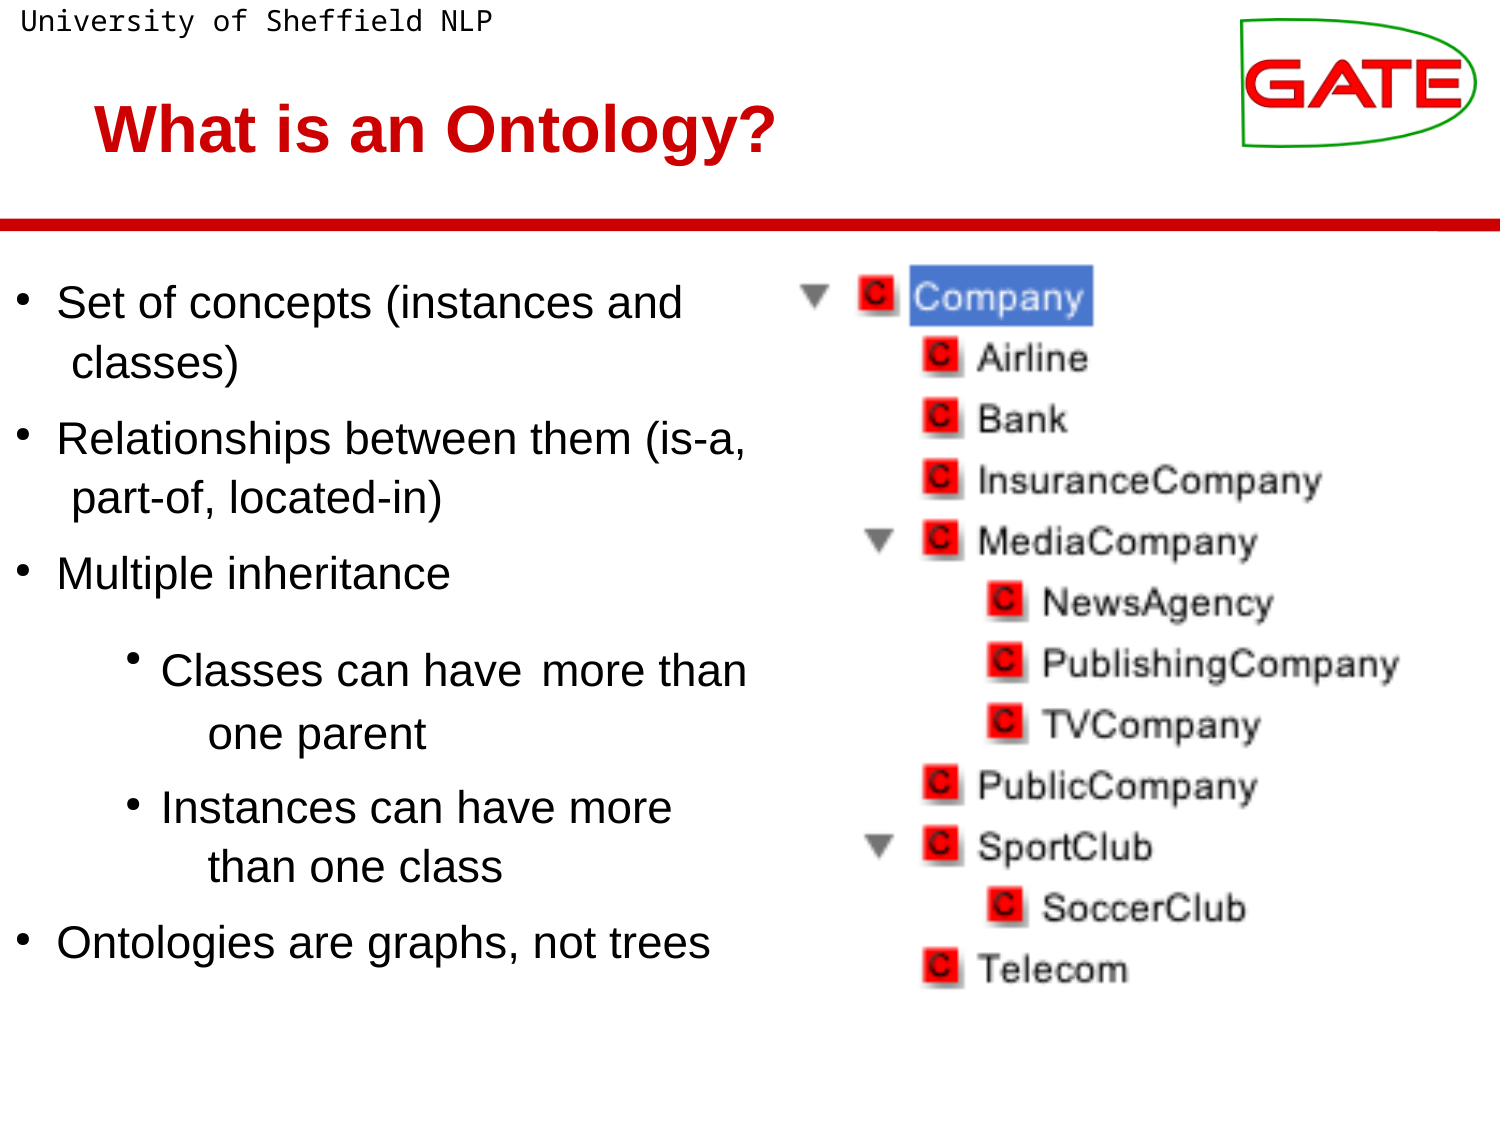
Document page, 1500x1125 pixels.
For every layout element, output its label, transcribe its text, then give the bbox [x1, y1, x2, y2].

title What is an Ontology? [79, 47, 1149, 212]
picture [1240, 18, 1477, 148]
list Set of concepts (instances and classes) Relationships between them (is-a, part-of, located-in) Multiple inheritance Classes can have more than one parent Instances can have more than one class Ontologies are graphs, not trees [0, 260, 777, 1004]
picture [782, 263, 1410, 1006]
